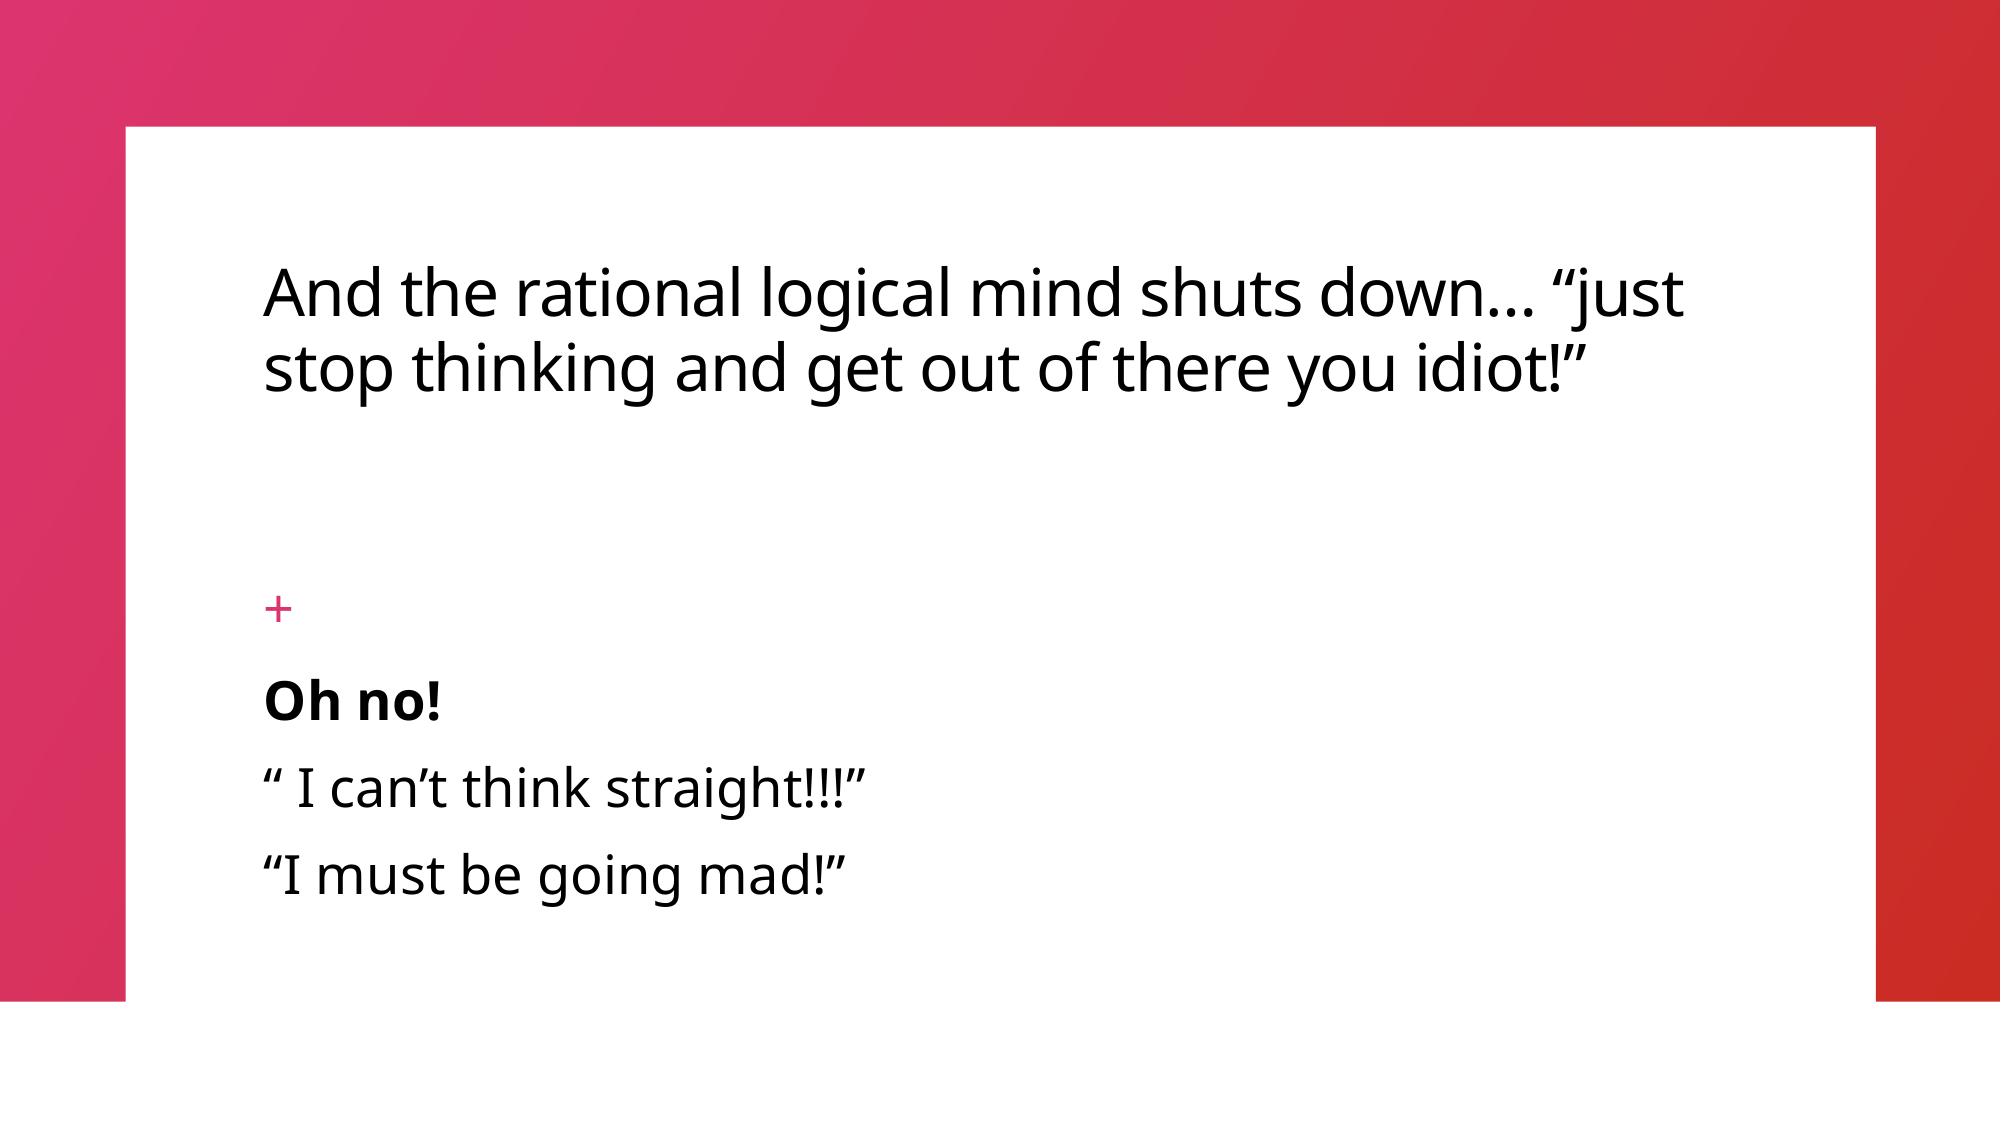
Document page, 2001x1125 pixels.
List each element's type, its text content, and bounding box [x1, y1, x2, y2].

list Oh no! “ I can’t think straight!!!” “I must be going mad!” [248, 562, 1749, 1001]
title And the rational logical mind shuts down… “just stop thinking and get out of there you idiot!” [248, 248, 1749, 548]
